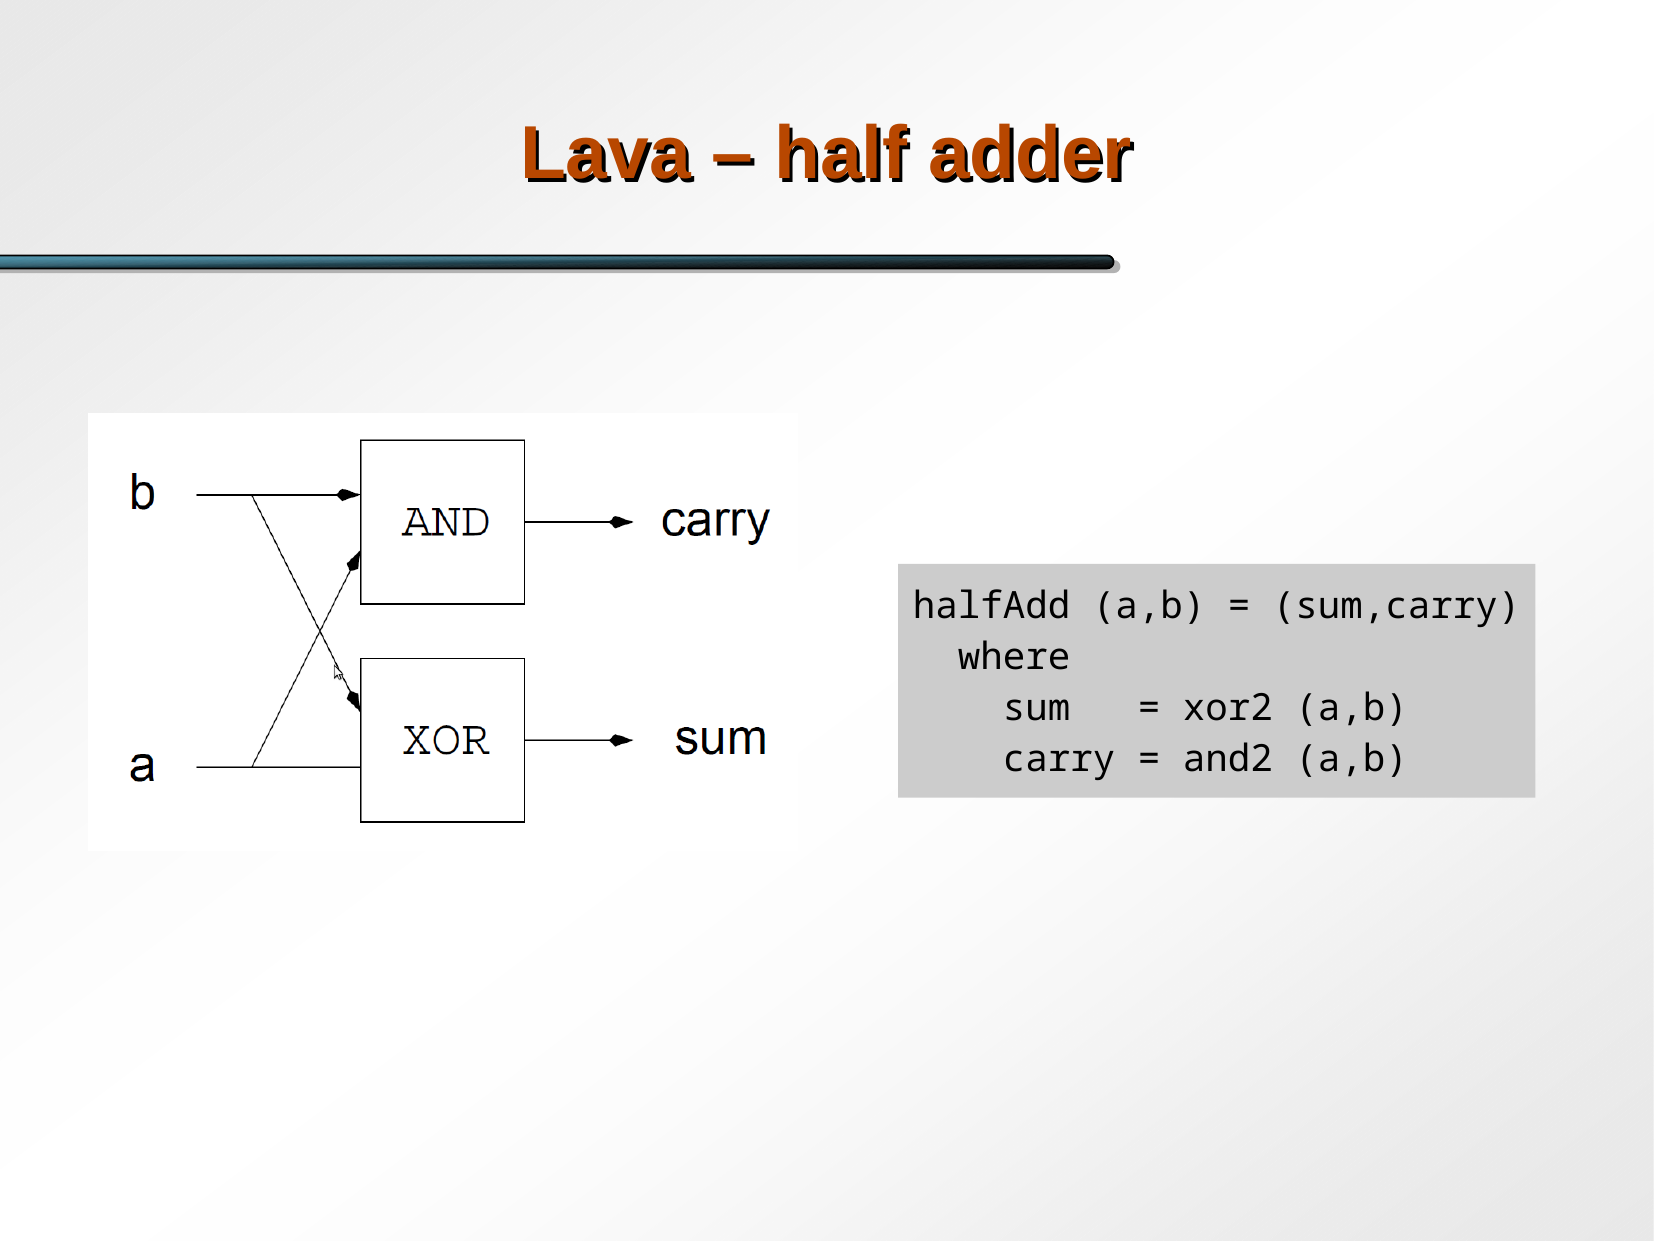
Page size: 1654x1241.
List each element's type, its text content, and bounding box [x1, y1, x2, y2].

text_box halfAdd (a,b) = (sum,carry) where sum = xor2 (a,b) carry = and2 (a,b) [898, 563, 1536, 798]
picture [88, 413, 798, 851]
title Lava – half adder [82, 49, 1571, 257]
